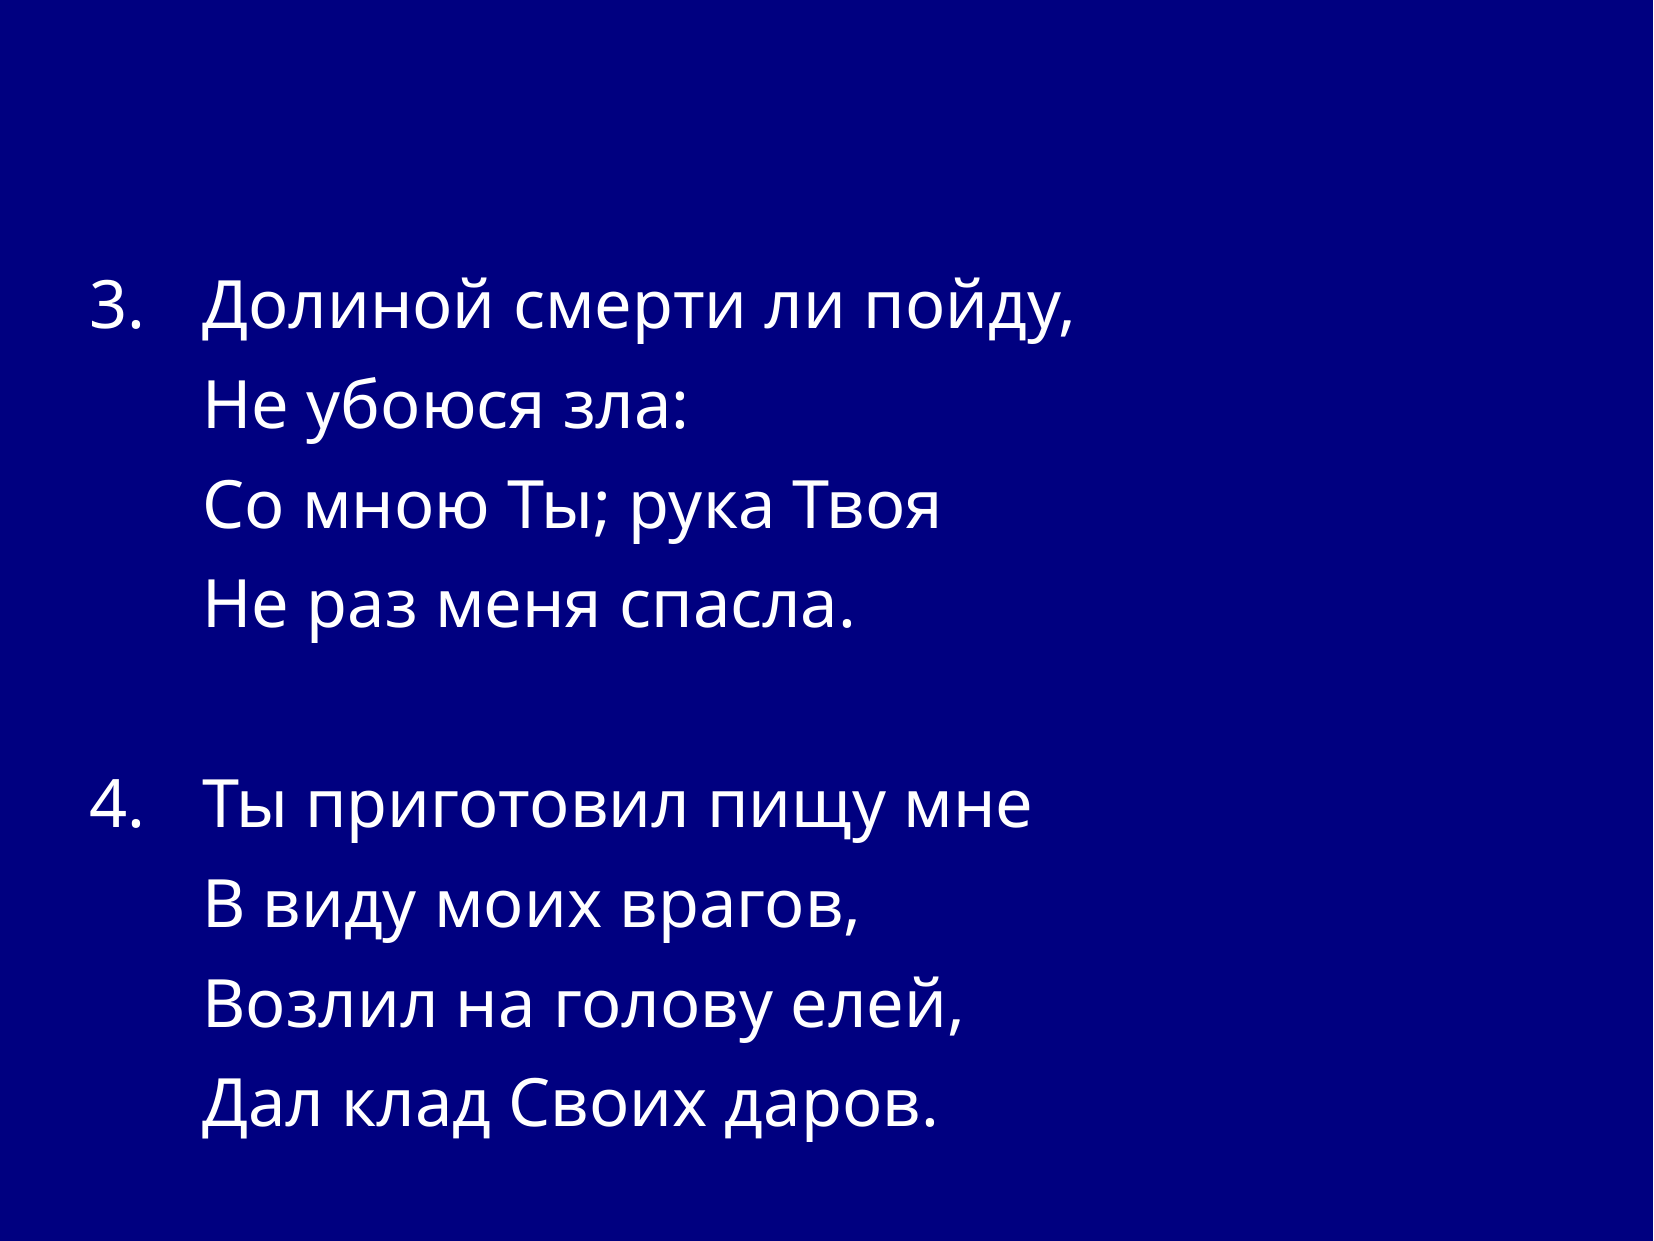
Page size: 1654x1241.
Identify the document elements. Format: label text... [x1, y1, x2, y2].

text_box 3. Долиной смерти ли пойду, Не убоюся зла: Со мною Ты; рука Твоя Не раз меня спасла. 4. Ты приготовил пищу мне В виду моих врагов, Возлил на голову елей, Дал клад Своих даров. [75, 150, 1576, 1163]
